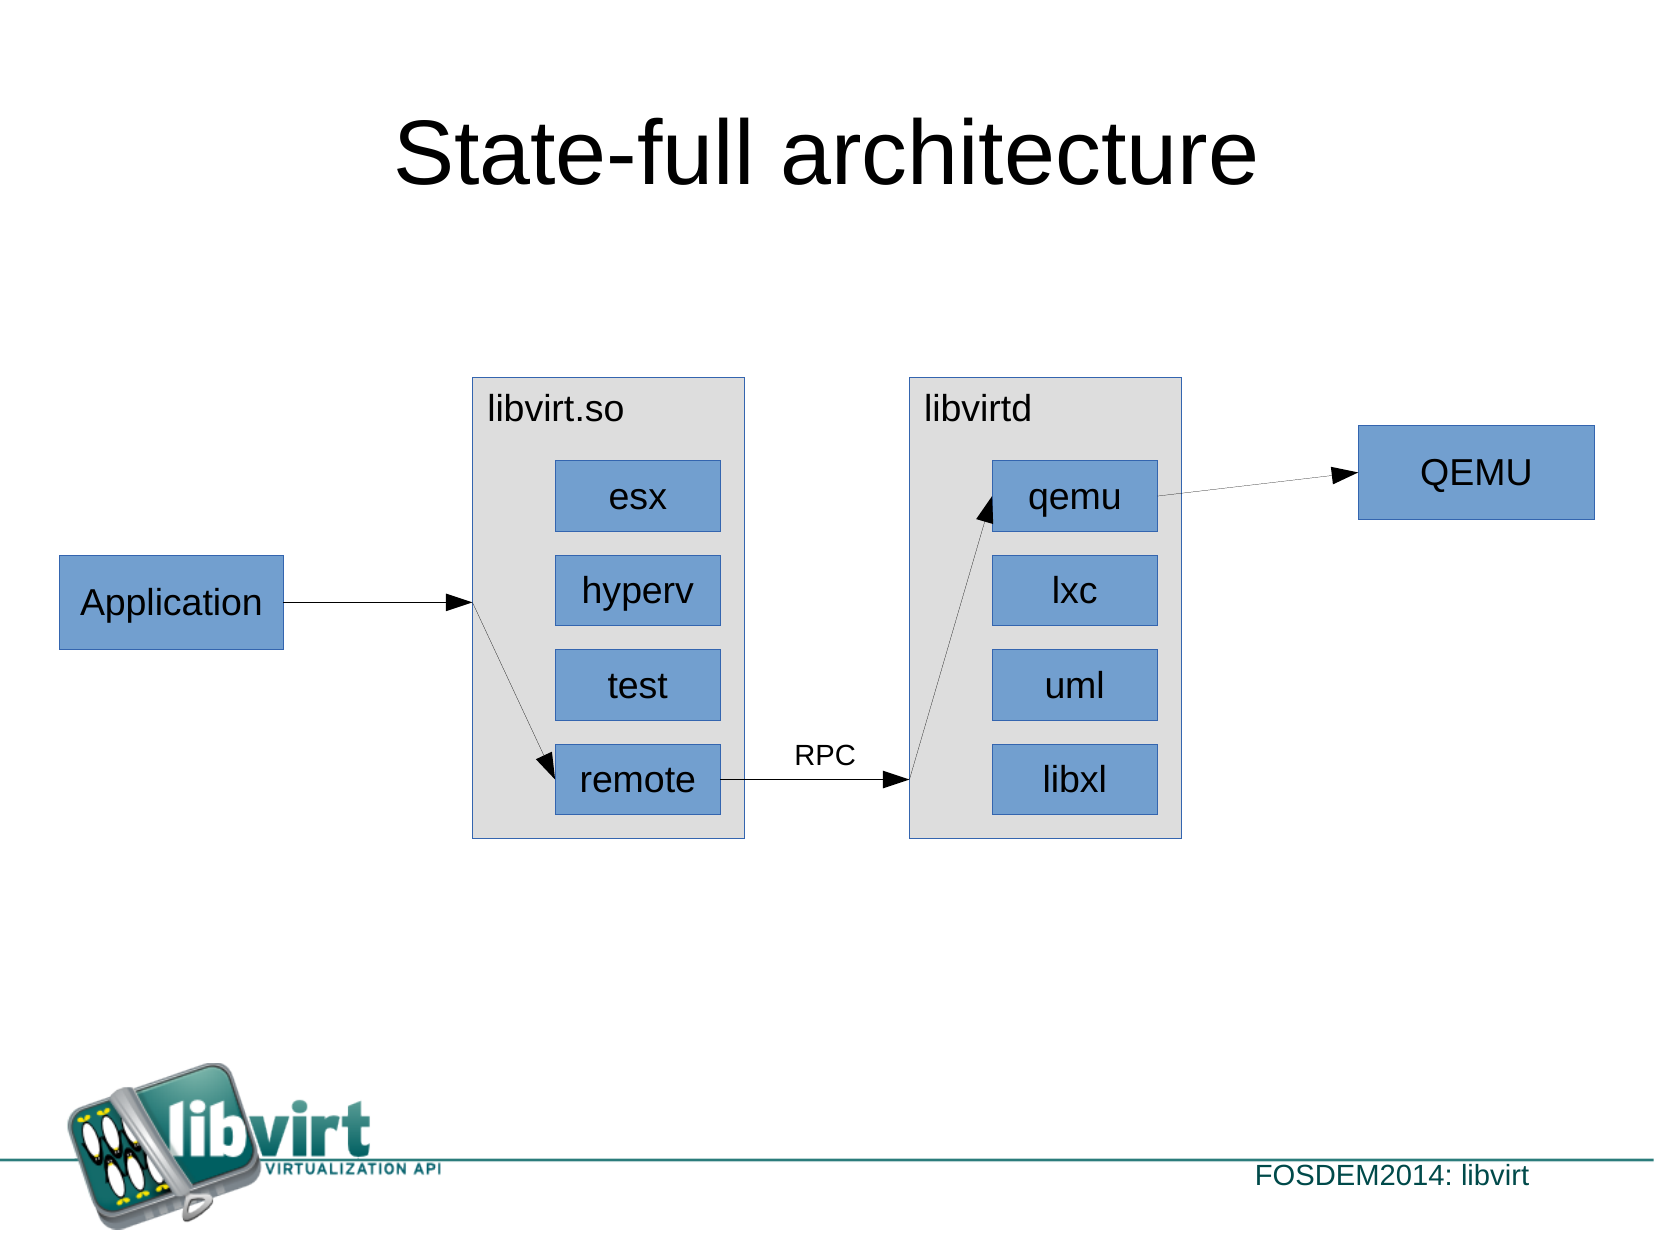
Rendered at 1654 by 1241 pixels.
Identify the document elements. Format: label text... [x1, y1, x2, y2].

text_box qemu [992, 460, 1158, 532]
text_box [472, 377, 745, 779]
text_box QEMU [1358, 425, 1595, 520]
text_box hyperv [555, 555, 721, 626]
text_box test [555, 649, 721, 721]
picture [0, 1063, 1654, 1230]
text_box libvirt.so [472, 380, 640, 438]
text_box uml [992, 649, 1158, 721]
text_box libvirtd [909, 380, 1048, 438]
title State-full architecture [82, 49, 1571, 257]
text_box [909, 494, 1182, 839]
text_box esx [555, 460, 721, 532]
text_box lxc [992, 555, 1158, 626]
text_box remote [555, 744, 721, 815]
text_box libxl [992, 744, 1158, 815]
text_box [909, 377, 1182, 777]
text_box RPC [779, 731, 872, 780]
text_box [472, 604, 745, 839]
text_box Application [59, 555, 284, 650]
